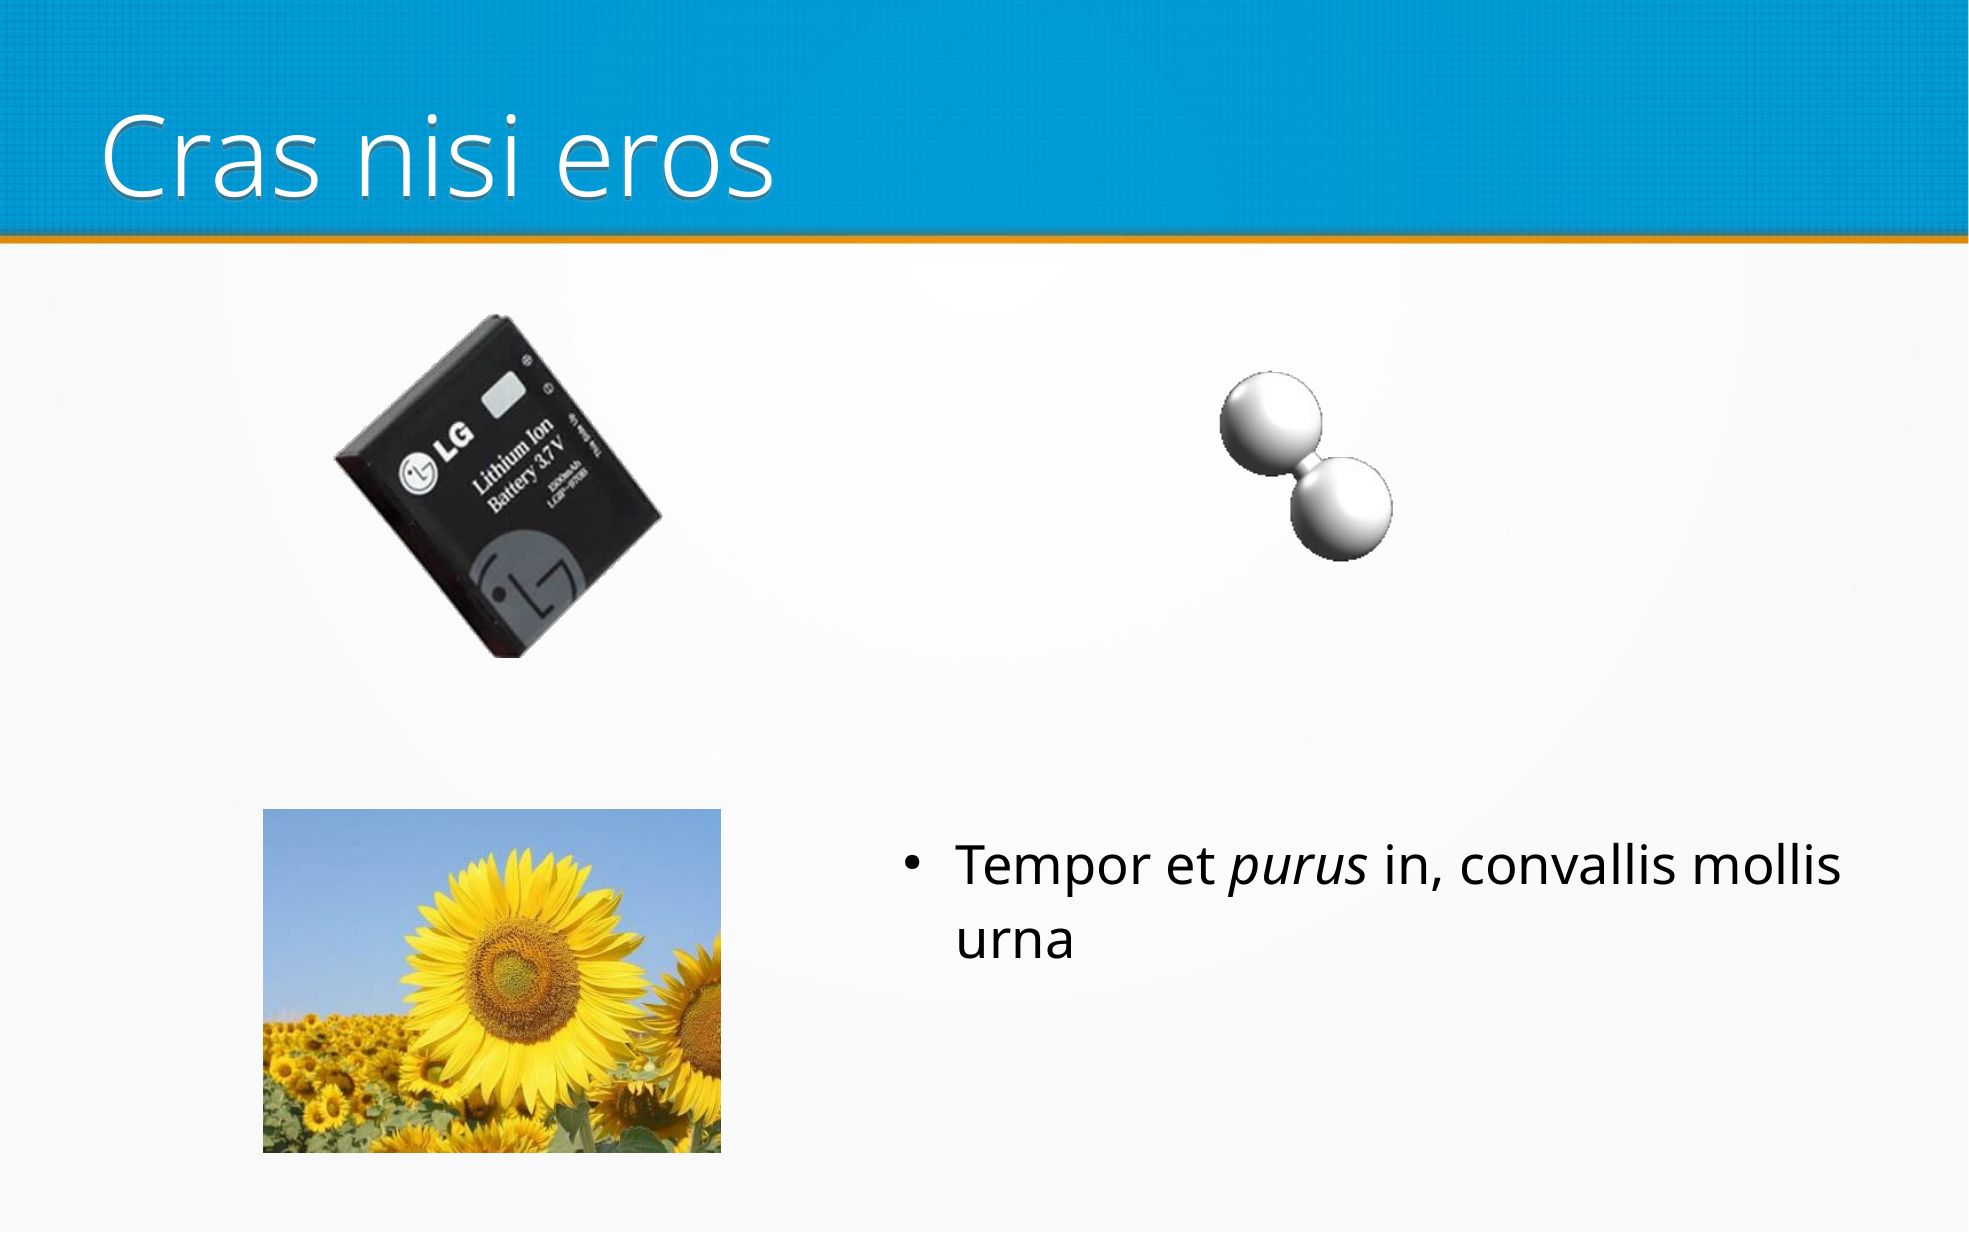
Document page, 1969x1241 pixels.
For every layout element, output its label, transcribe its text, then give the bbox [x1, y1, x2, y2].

title Cras nisi eros [98, 49, 1870, 257]
picture [0, 231, 1969, 1241]
list Tempor et purus in, convallis mollis urna [885, 826, 1860, 1097]
